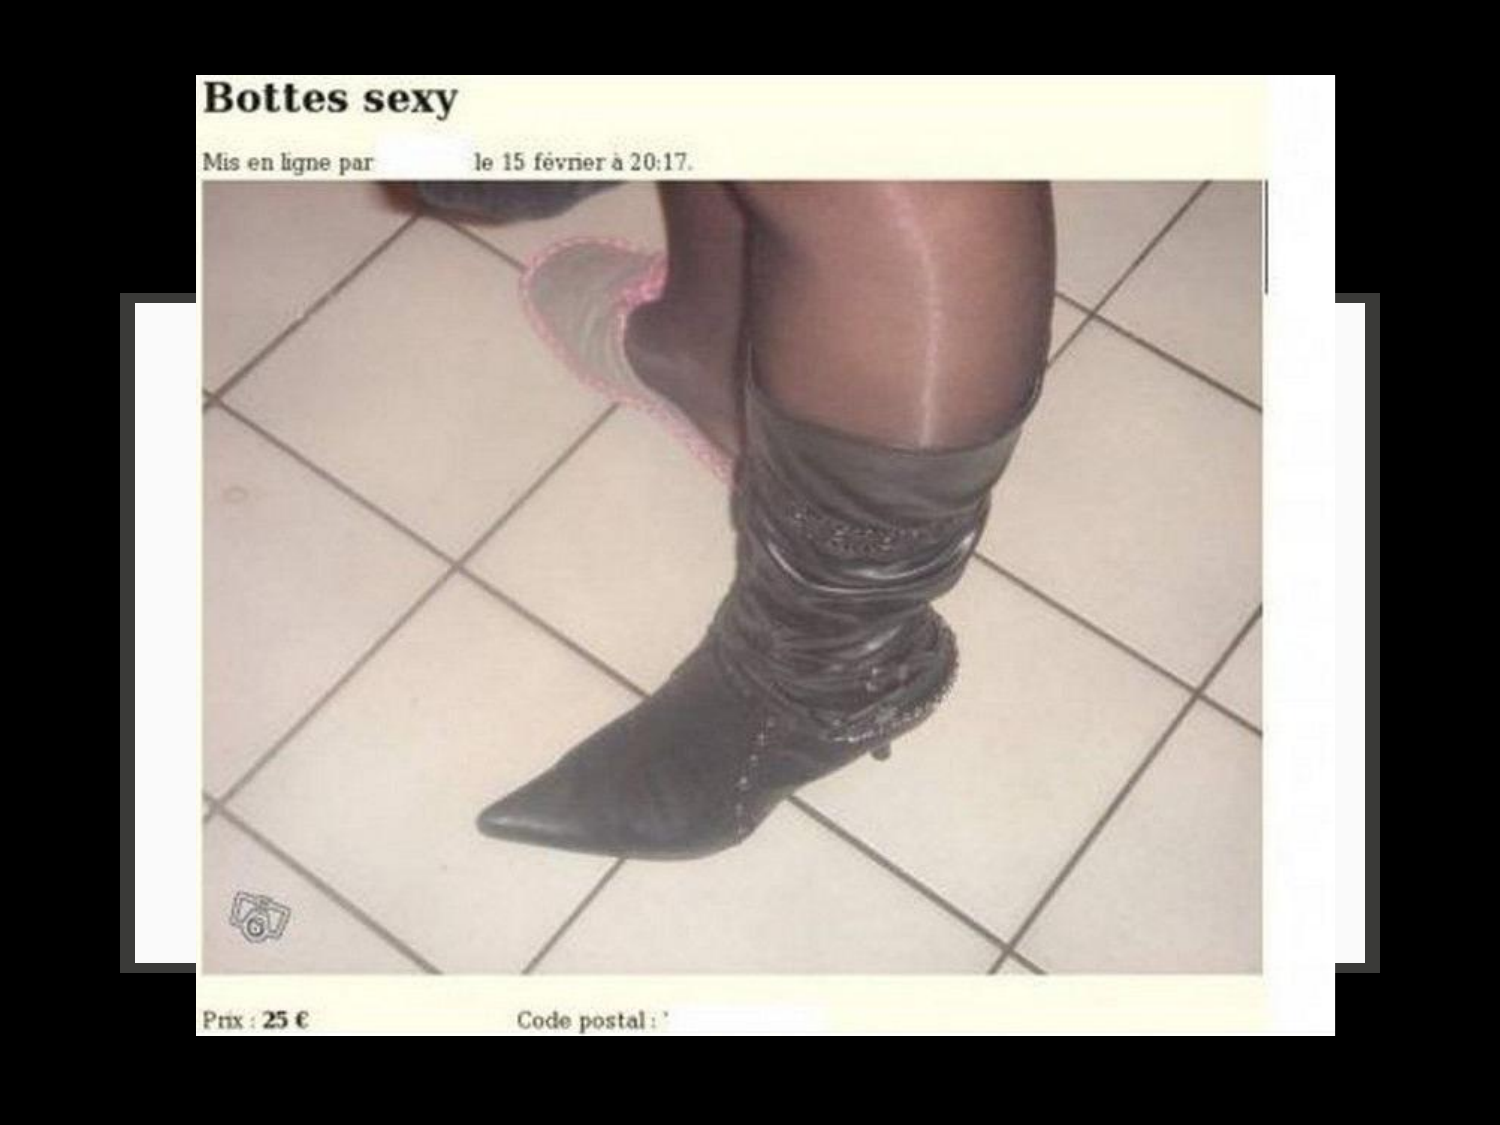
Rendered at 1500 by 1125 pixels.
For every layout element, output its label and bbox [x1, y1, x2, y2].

chart [1336, 262, 1426, 1005]
picture [196, 75, 1336, 1036]
chart [75, 262, 196, 1005]
